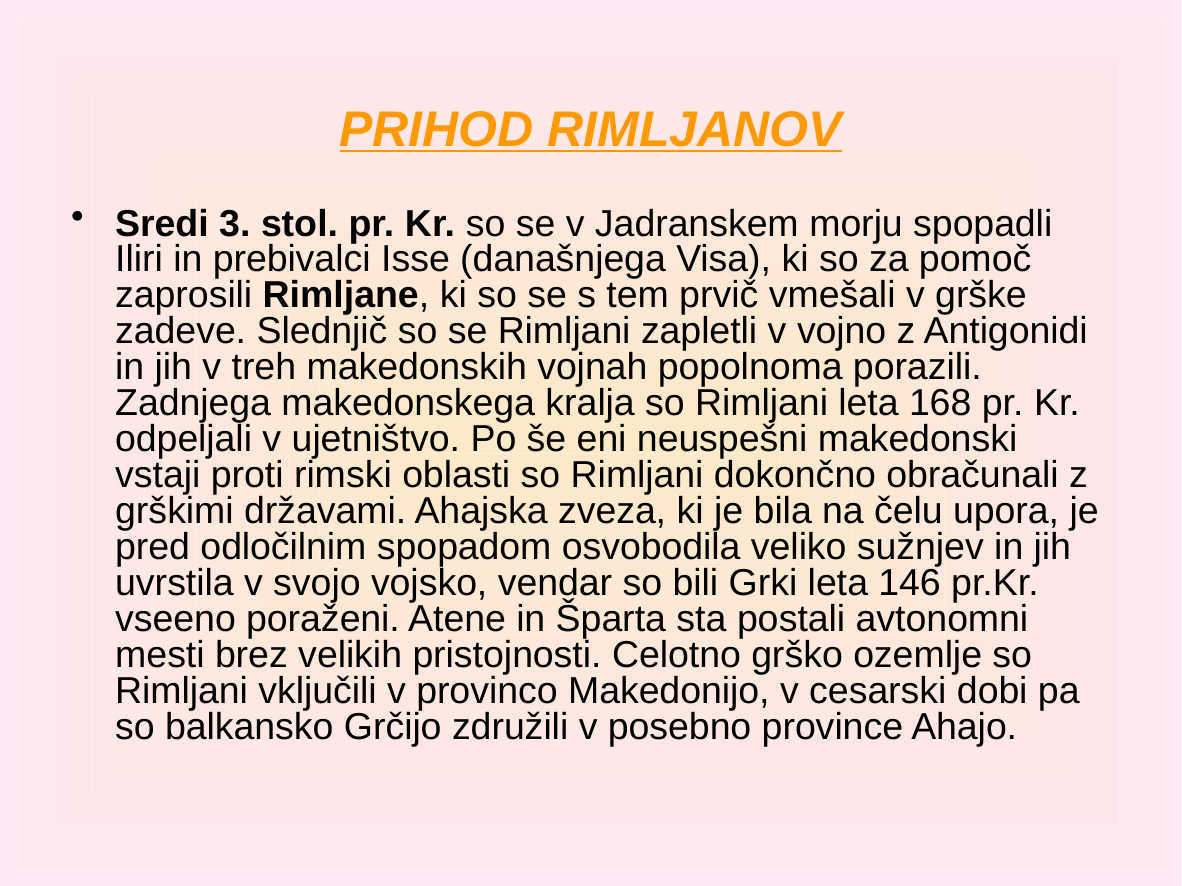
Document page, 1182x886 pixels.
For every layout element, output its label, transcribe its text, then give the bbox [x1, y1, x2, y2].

list Sredi 3. stol. pr. Kr. so se v Jadranskem morju spopadli Iliri in prebivalci Isse (današnjega Visa), ki so za pomoč zaprosili Rimljane, ki so se s tem prvič vmešali v grške zadeve. Slednjič so se Rimljani zapletli v vojno z Antigonidi in jih v treh makedonskih vojnah popolnoma porazili. Zadnjega makedonskega kralja so Rimljani leta 168 pr. Kr. odpeljali v ujetništvo. Po še eni neuspešni makedonski vstaji proti rimski oblasti so Rimljani dokončno obračunali z grškimi državami. Ahajska zveza, ki je bila na čelu upora, je pred odločilnim spopadom osvobodila veliko sužnjev in jih uvrstila v svojo vojsko, vendar so bili Grki leta 146 pr.Kr. vseeno poraženi. Atene in Šparta sta po­stali avtonomni mesti brez velikih pristojnosti. Celotno grško ozemlje so Rimljani vključili v provinco Makedonijo, v cesarski dobi pa so balkansko Grčijo združili v posebno province Ahajo. [59, 201, 1123, 834]
title PRIHOD RIMLJANOV [59, 70, 1123, 184]
